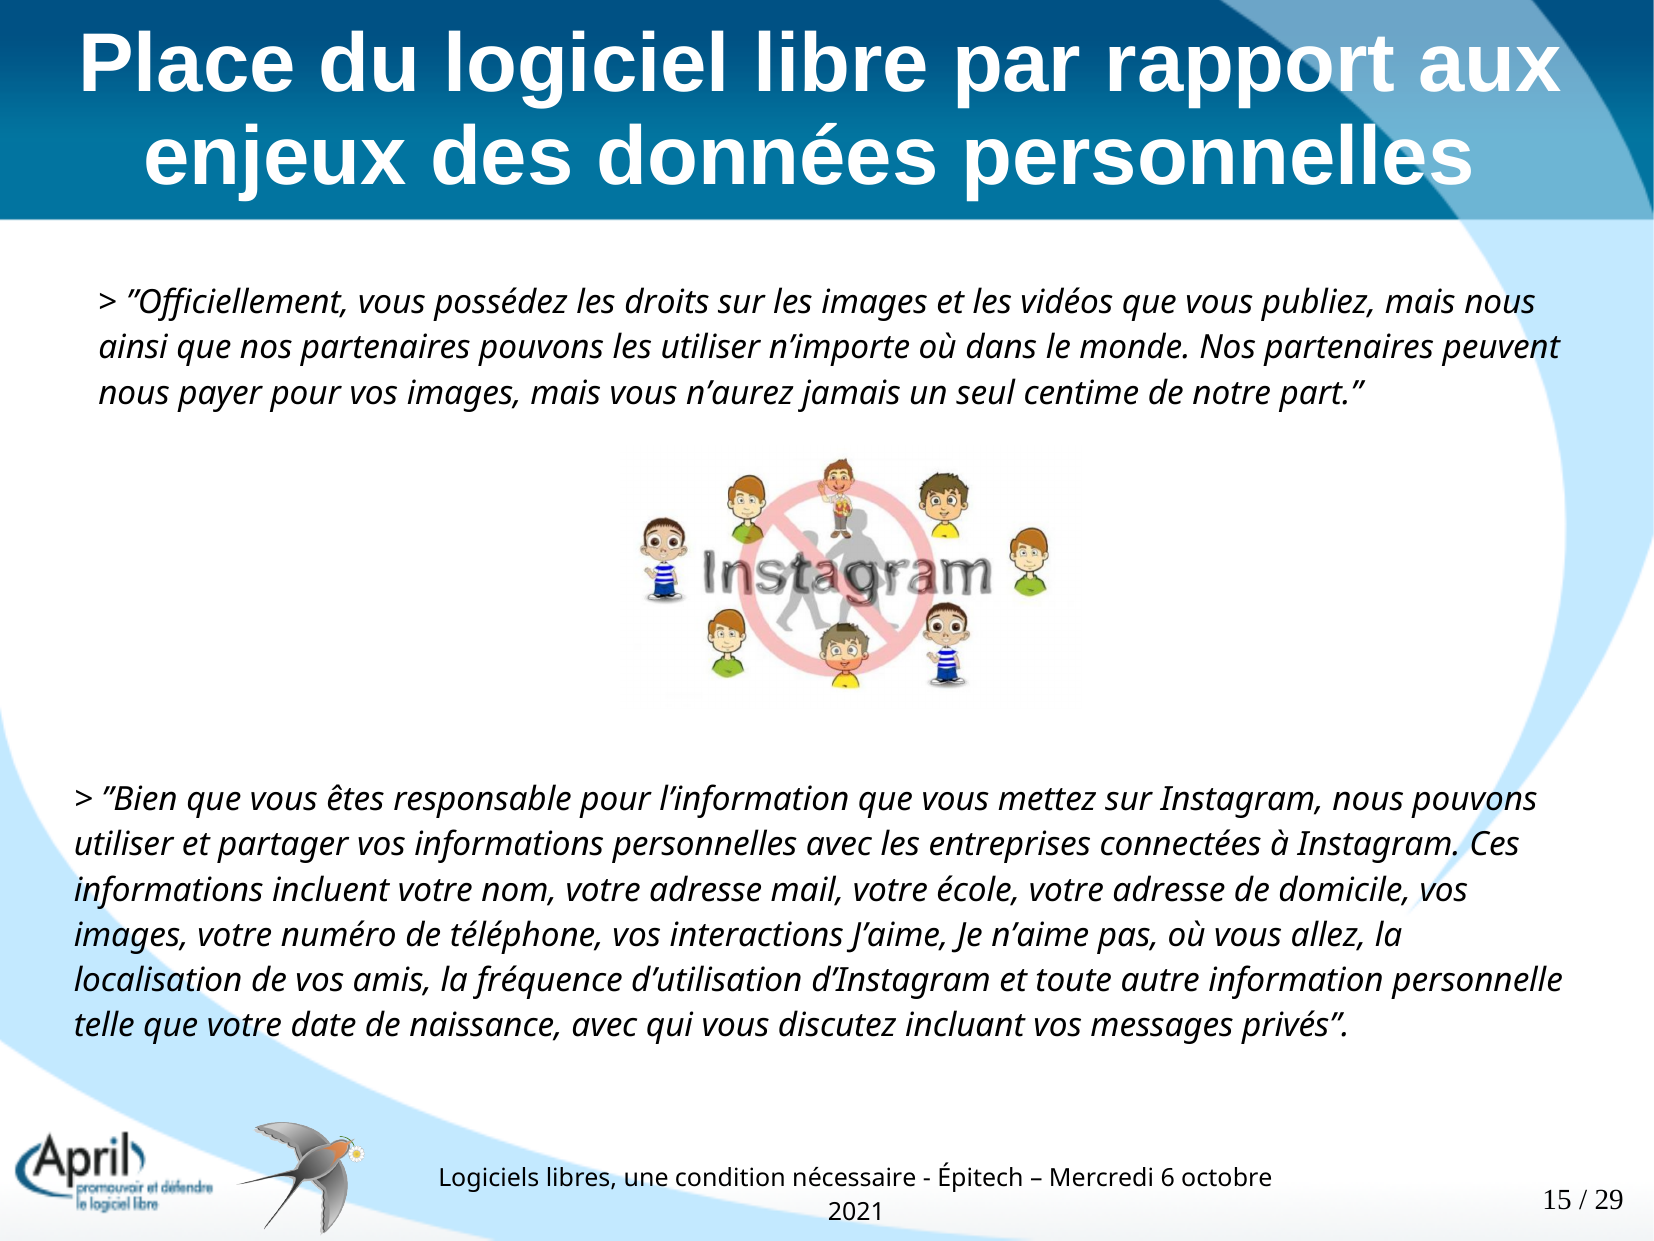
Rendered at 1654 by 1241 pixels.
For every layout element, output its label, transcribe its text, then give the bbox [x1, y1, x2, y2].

text_box > ”Bien que vous êtes responsable pour l’information que vous mettez sur Instagram, nous pouvons utiliser et partager vos informations personnelles avec les entreprises connectées à Instagram. Ces informations incluent votre nom, votre adresse mail, votre école, votre adresse de domicile, vos images, votre numéro de téléphone, vos interactions J’aime, Je n’aime pas, où vous allez, la localisation de vos amis, la fréquence d’utilisation d’Instagram et toute autre information personnelle telle que votre date de naissance, avec qui vous discutez incluant vos messages privés”. [59, 767, 1595, 1119]
text_box > ”Officiellement, vous possédez les droits sur les images et les vidéos que vous publiez, mais nous ainsi que nos partenaires pouvons les utiliser n’importe où dans le monde. Nos partenaires peuvent nous payer pour vos images, mais vous n’aurez jamais un seul centime de notre part.” [83, 270, 1595, 542]
picture [0, 0, 1654, 1241]
title Place du logiciel libre par rapport aux enjeux des données personnelles [76, 5, 1565, 213]
